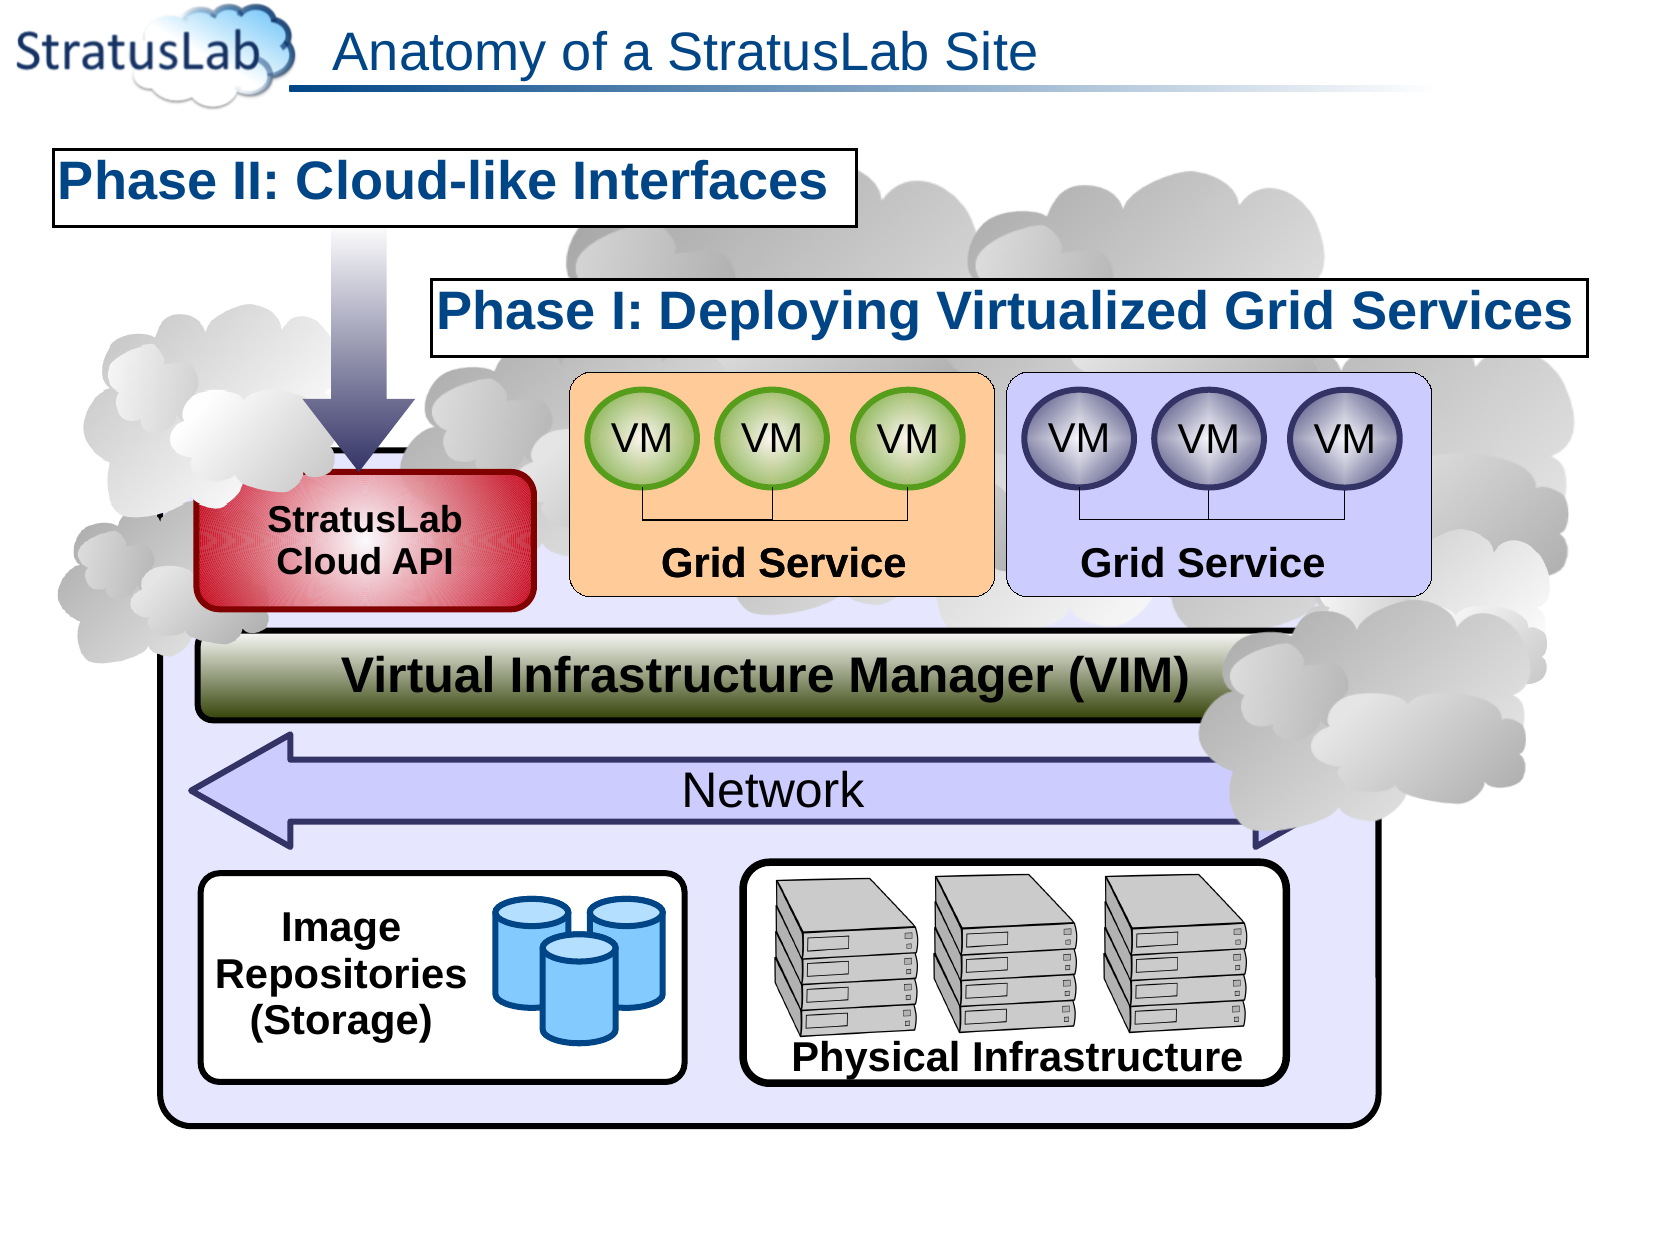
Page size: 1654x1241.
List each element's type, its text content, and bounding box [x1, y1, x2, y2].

picture [39, 301, 355, 670]
picture [1096, 861, 1253, 1025]
text_box [289, 85, 1640, 92]
text_box [302, 228, 416, 473]
text_box VM [587, 389, 697, 488]
text_box Physical Infrastructure [776, 1025, 1301, 1091]
text_box Virtual Infrastructure Manager (VIM) [197, 630, 1170, 721]
text_box Grid Service [628, 532, 940, 597]
text_box Grid Service [1059, 532, 1347, 597]
text_box VM [1024, 389, 1134, 488]
text_box VM [1154, 389, 1264, 488]
text_box Anatomy of a StratusLab Site [317, 14, 1054, 85]
text_box [286, 372, 995, 630]
text_box VM [1290, 389, 1400, 488]
text_box StratusLab Cloud API [196, 471, 534, 610]
text_box VM [717, 389, 827, 488]
text_box VM [853, 389, 963, 488]
text_box Image Repositories (Storage) [173, 896, 509, 1051]
picture [767, 865, 924, 1048]
picture [926, 861, 1083, 1025]
picture [495, 157, 1351, 278]
text_box Phase I: Deploying Virtualized Grid Services [431, 279, 1588, 357]
text_box [160, 670, 1379, 1127]
text_box [1006, 372, 1432, 597]
picture [6, 0, 301, 117]
text_box Network [191, 734, 1170, 847]
text_box Phase II: Cloud-like Interfaces [53, 149, 857, 227]
picture [371, 326, 1605, 841]
